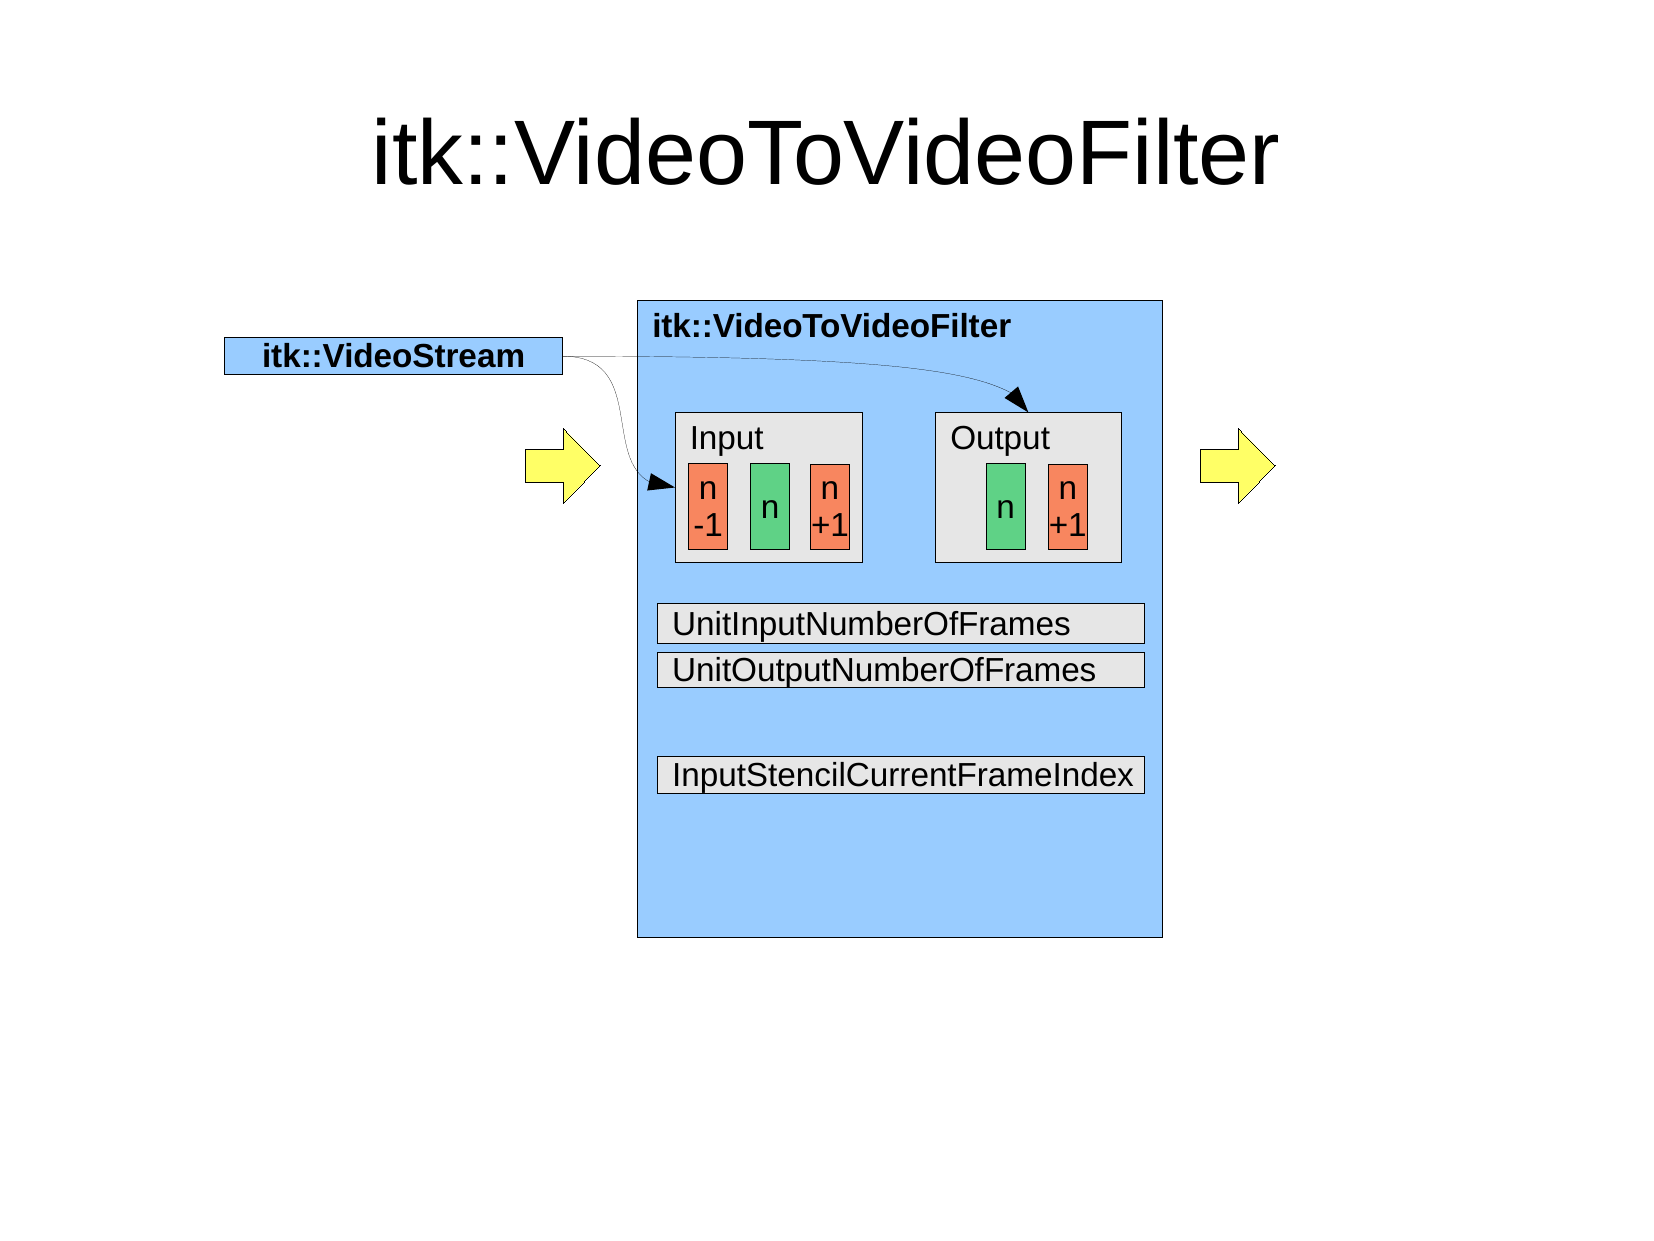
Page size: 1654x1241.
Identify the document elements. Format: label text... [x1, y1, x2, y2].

text_box Input [675, 412, 863, 563]
text_box UnitOutputNumberOfFrames [657, 652, 1145, 688]
text_box n +1 [810, 464, 850, 550]
title itk::VideoToVideoFilter [82, 56, 1571, 250]
text_box n +1 [1048, 464, 1088, 550]
text_box n [750, 463, 790, 550]
text_box n [986, 463, 1026, 550]
text_box [525, 428, 601, 504]
text_box itk::VideoToVideoFilter [637, 300, 1163, 938]
text_box itk::VideoStream [224, 337, 563, 375]
text_box UnitInputNumberOfFrames [657, 603, 1145, 644]
text_box n -1 [688, 463, 728, 550]
text_box [1200, 428, 1276, 504]
text_box Output [935, 412, 1122, 563]
text_box InputStencilCurrentFrameIndex [657, 756, 1145, 794]
